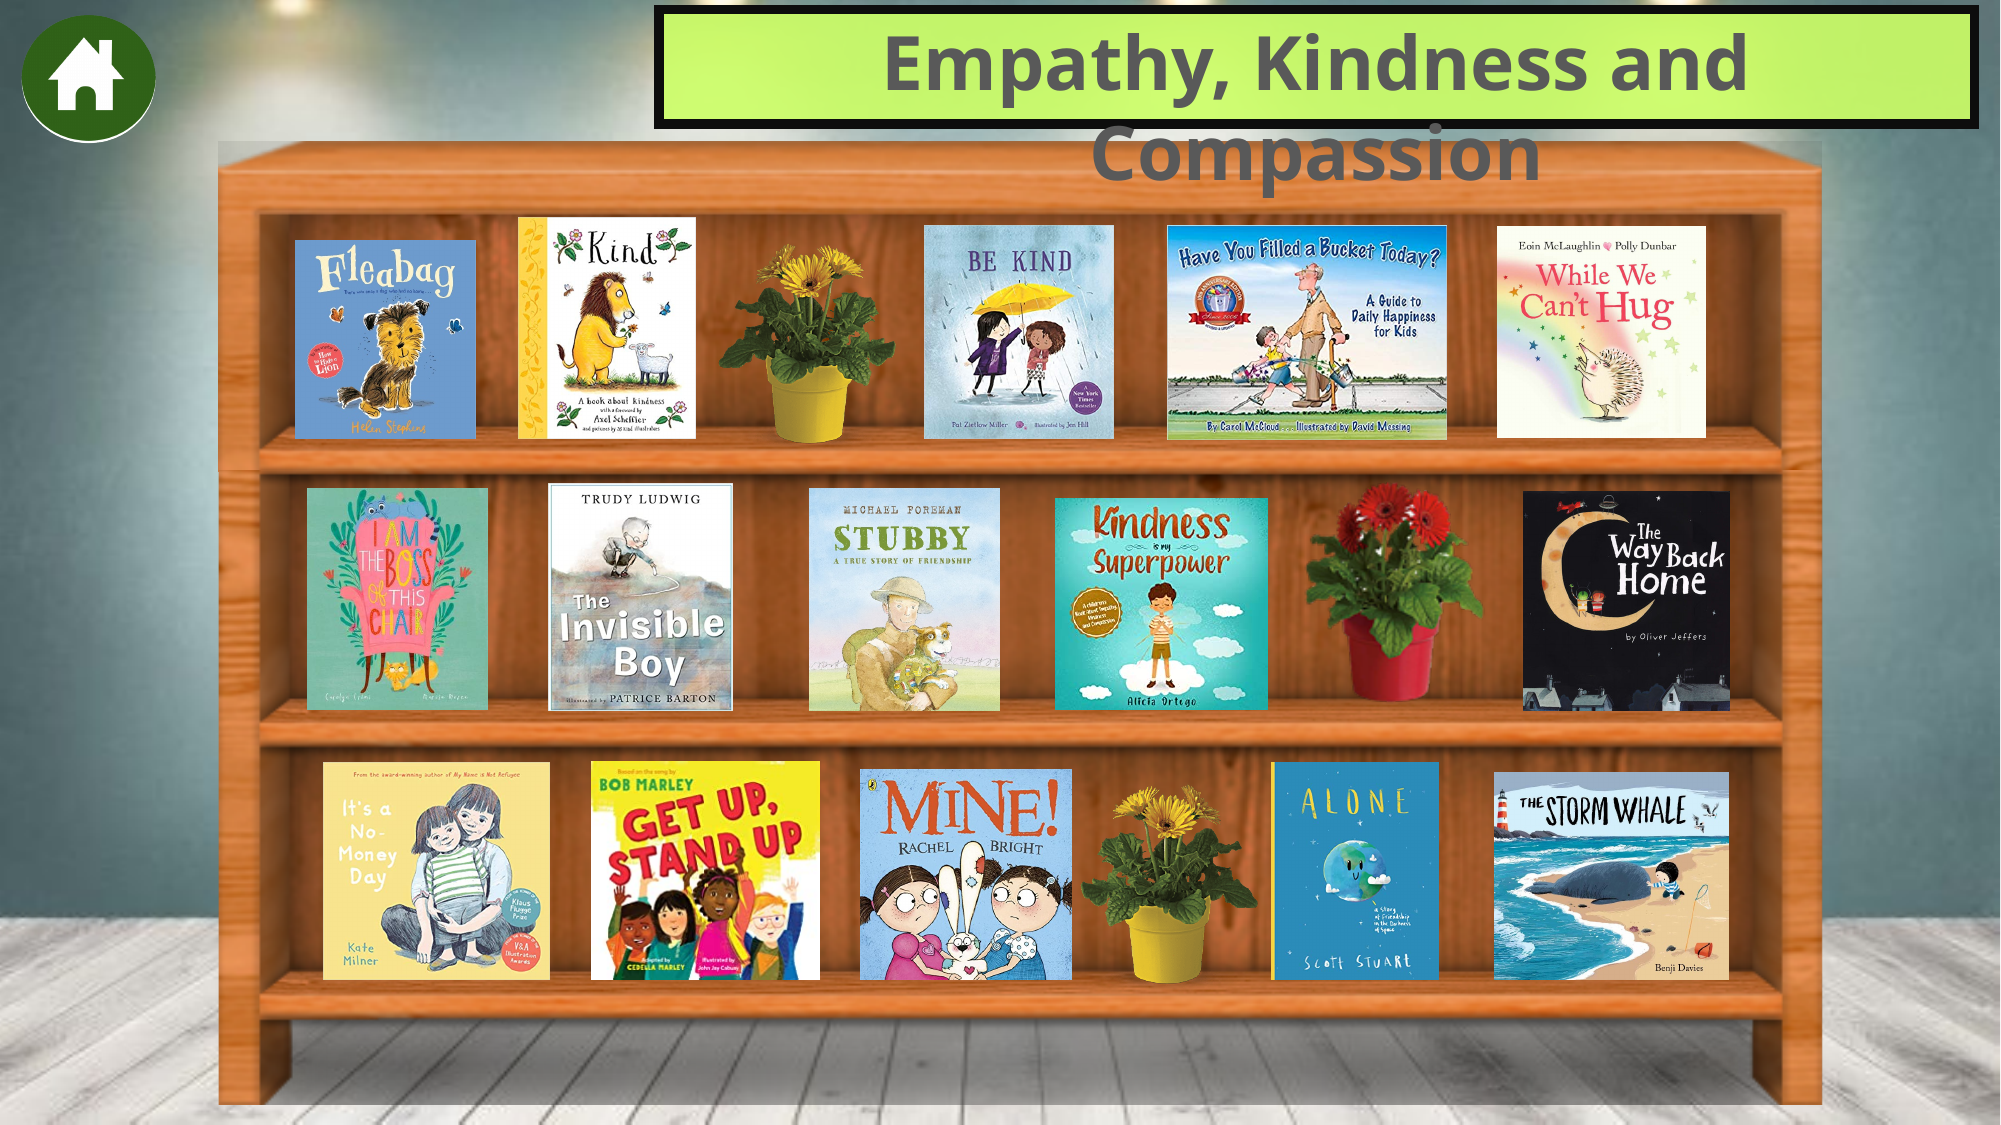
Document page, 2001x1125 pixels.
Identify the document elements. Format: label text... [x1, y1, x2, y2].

picture [14, 9, 163, 149]
picture [1152, 147, 1169, 172]
picture [218, 141, 1823, 1105]
picture [1319, 161, 1333, 173]
text_box Empathy, Kindness and Compassion [658, 9, 1975, 125]
picture [1462, 147, 1479, 172]
picture [1274, 147, 1290, 172]
